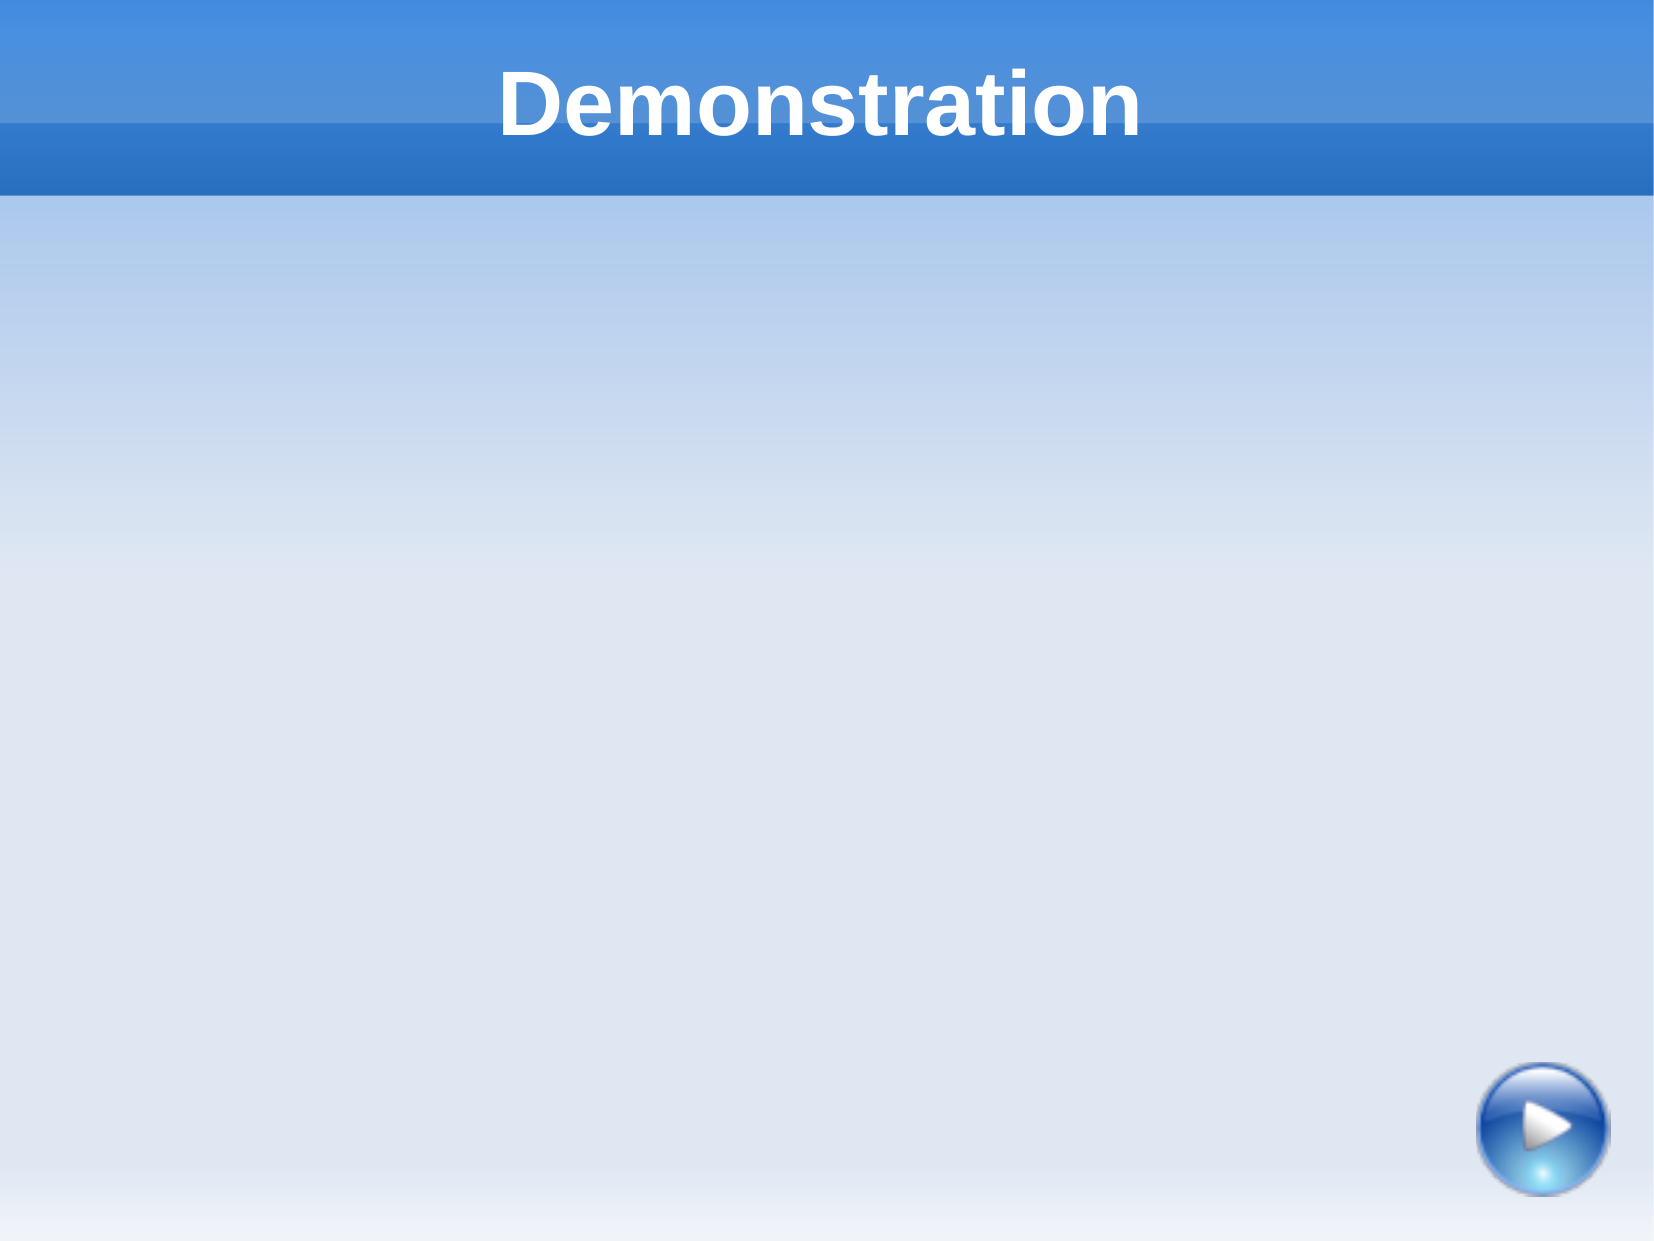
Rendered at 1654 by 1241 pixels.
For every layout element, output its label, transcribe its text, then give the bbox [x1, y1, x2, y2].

picture [0, 0, 1654, 1241]
title Demonstration [76, 7, 1565, 200]
